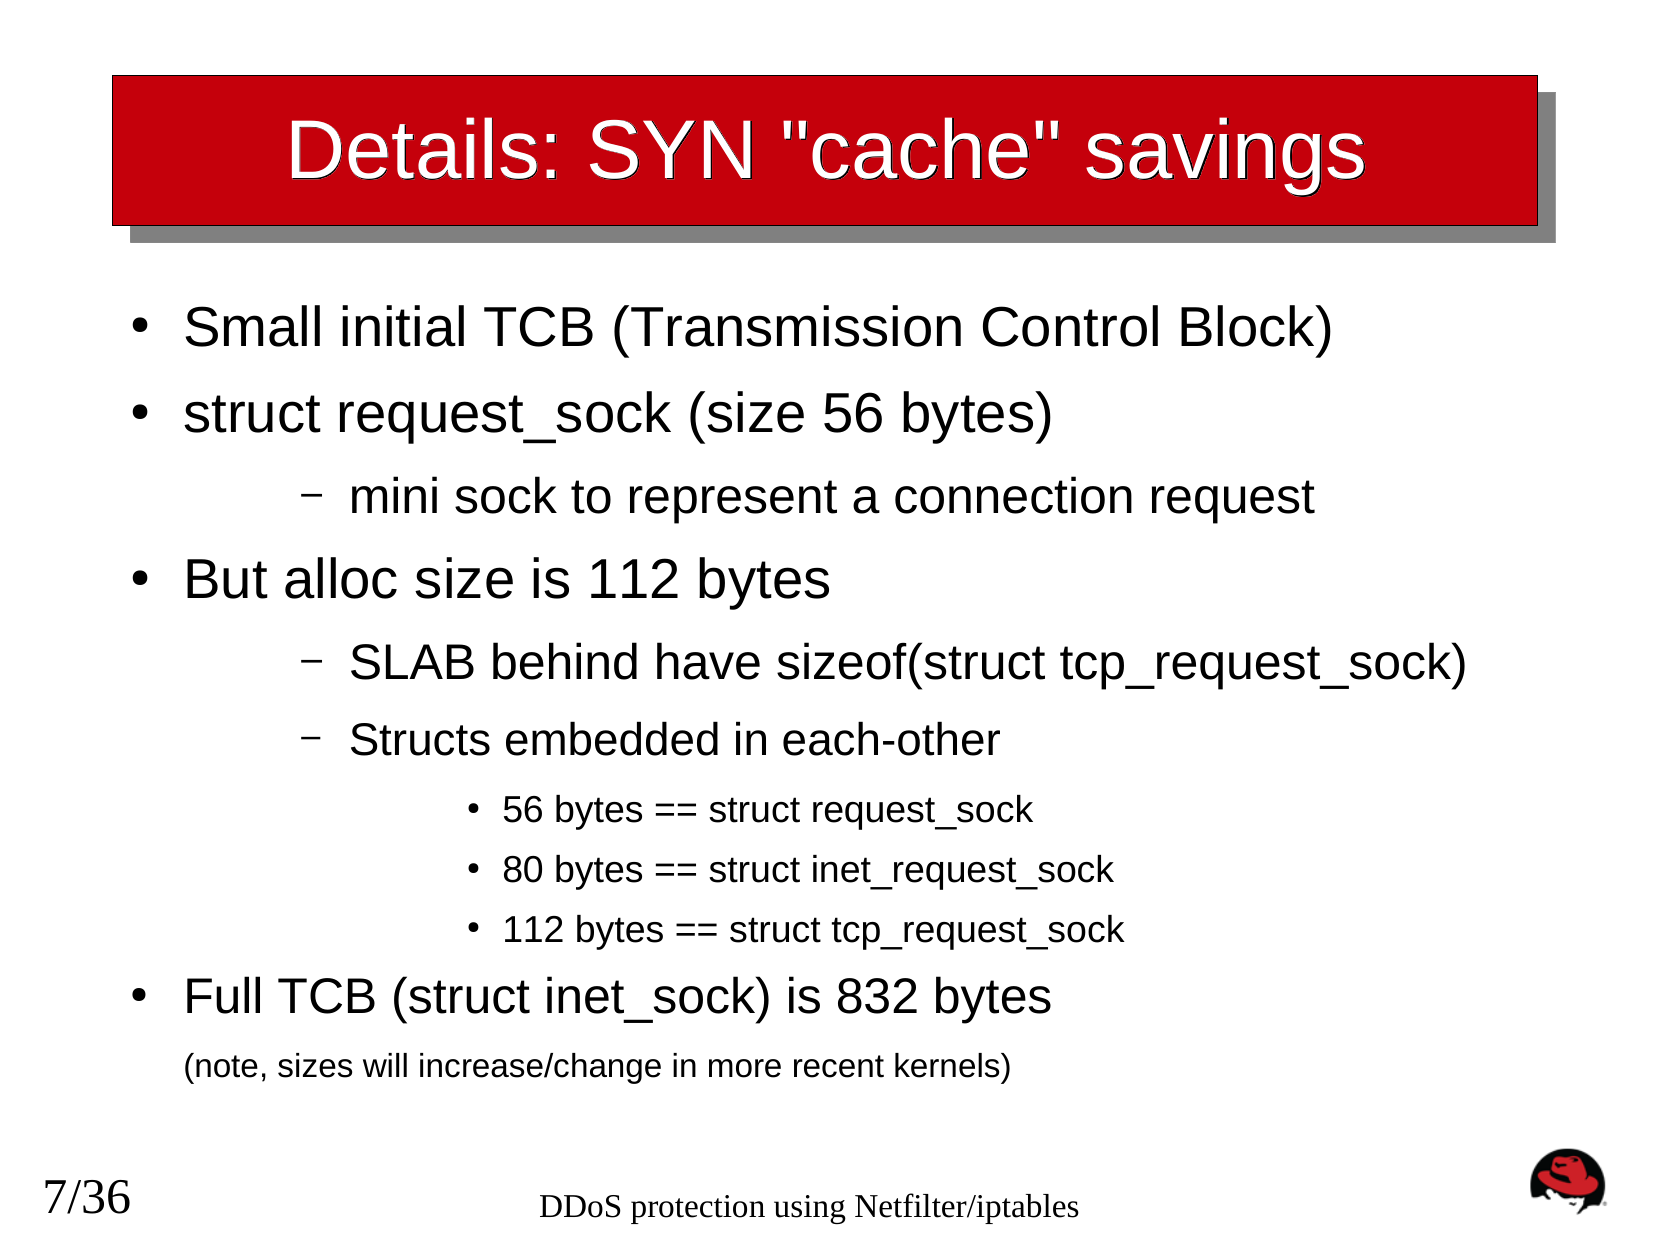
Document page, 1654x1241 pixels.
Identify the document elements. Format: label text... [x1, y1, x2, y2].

picture [1529, 1146, 1613, 1224]
title Details: SYN "cache" savings [116, 75, 1538, 226]
list Small initial TCB (Transmission Control Block) struct request_sock (size 56 bytes) mini sock to represent a connection request But alloc size is 112 bytes SLAB behind have sizeof(struct tcp_request_sock) Structs embedded in each-other 56 bytes == struct request_sock 80 bytes == struct inet_request_sock 112 bytes == struct tcp_request_sock Full TCB (struct inet_sock) is 832 bytes (note, sizes will increase/change in more recent kernels) [112, 295, 1538, 1126]
